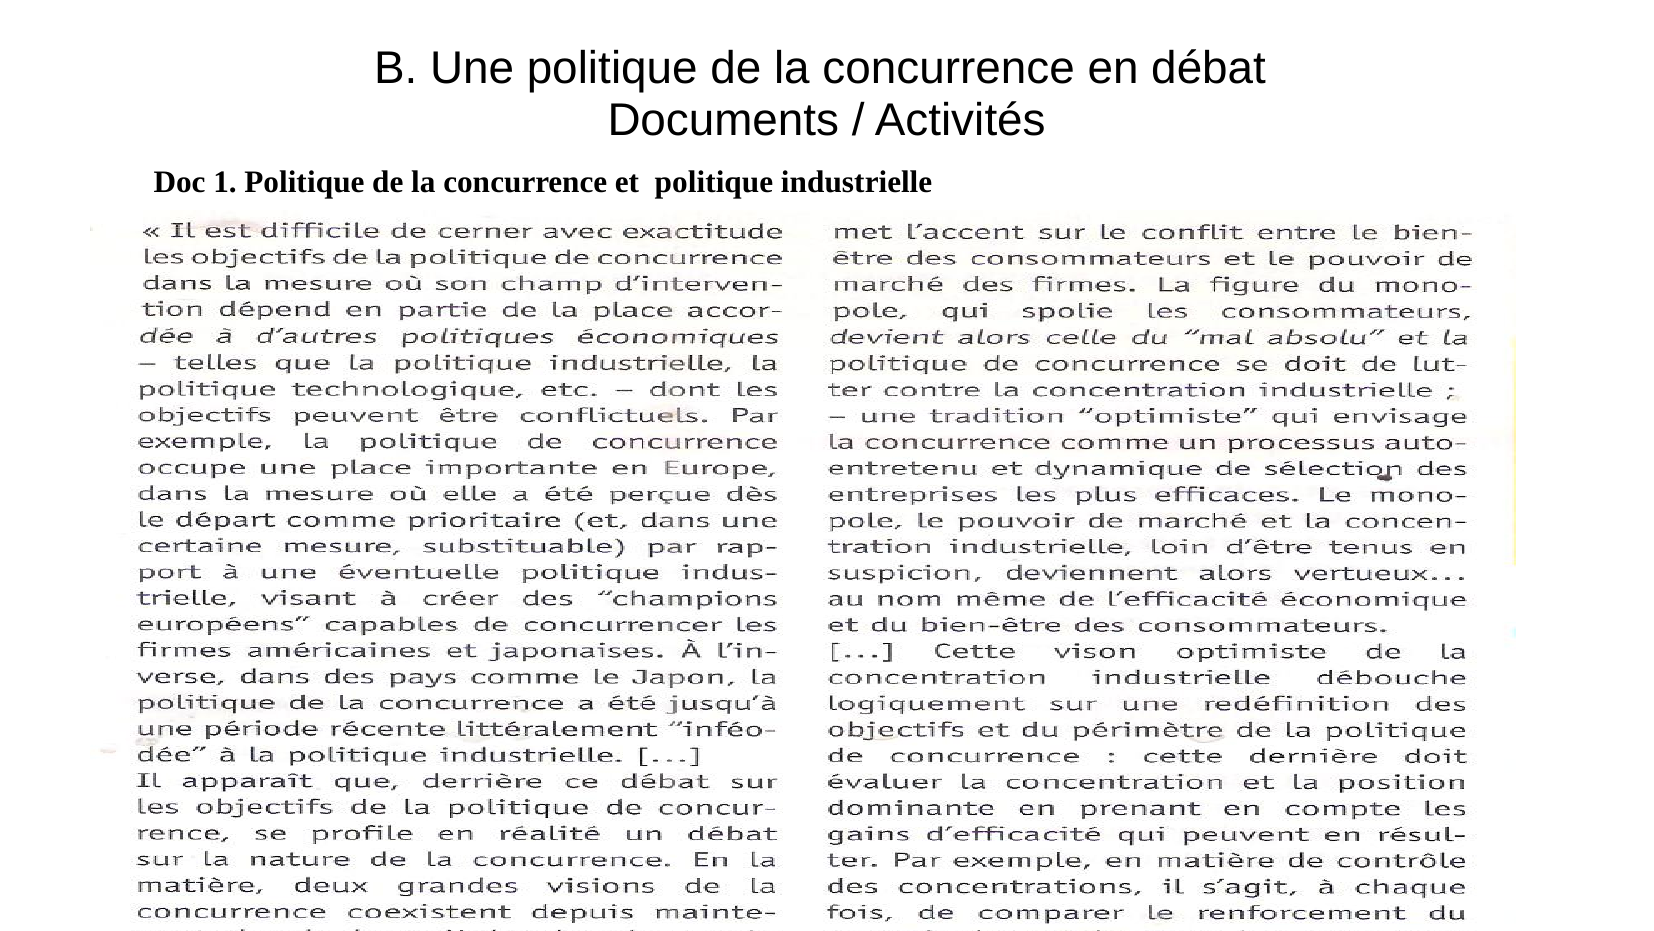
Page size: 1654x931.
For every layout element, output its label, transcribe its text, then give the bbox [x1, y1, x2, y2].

title B. Une politique de la concurrence en débat Documents / Activités [82, 37, 1571, 151]
picture [90, 210, 1516, 931]
list Doc 1. Politique de la concurrence et politique industrielle [82, 165, 1571, 841]
